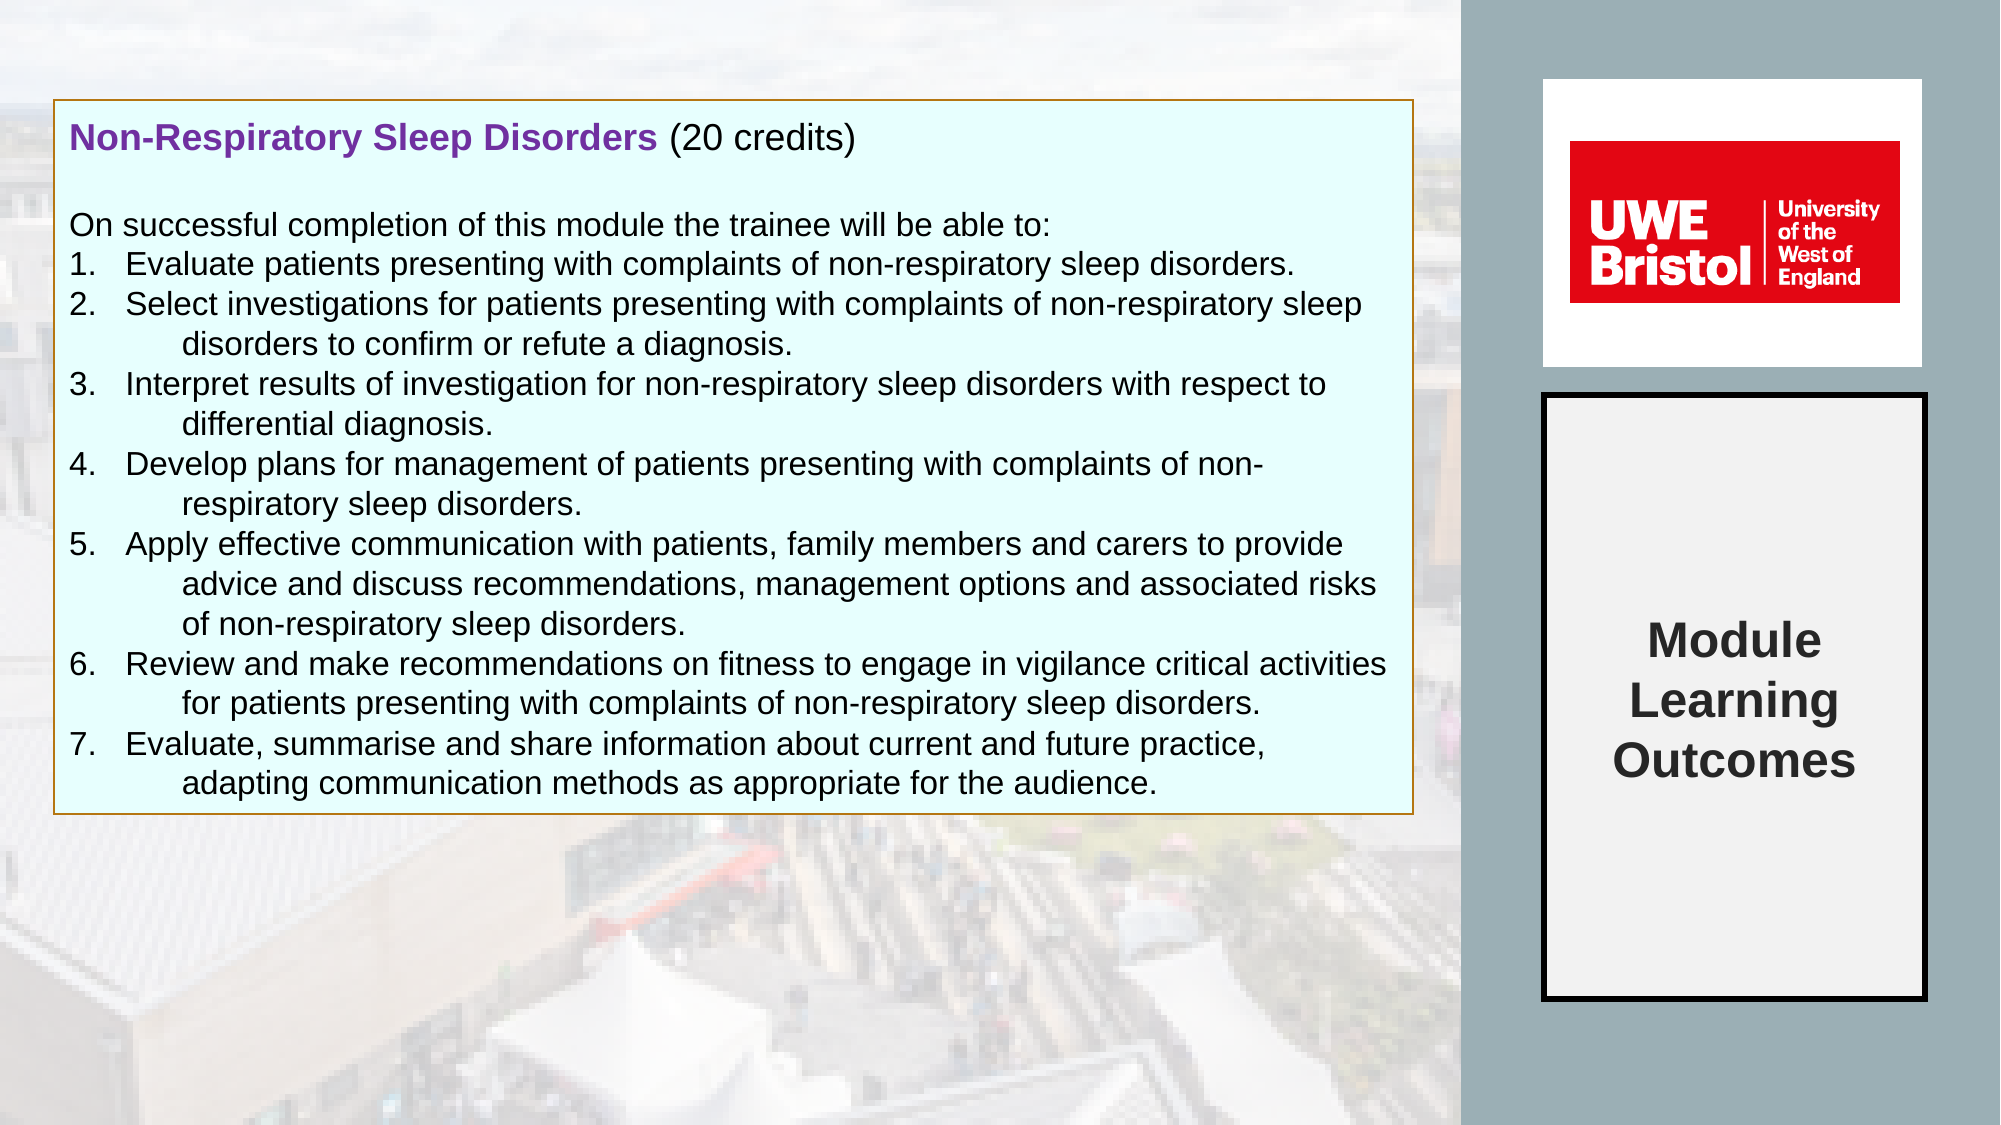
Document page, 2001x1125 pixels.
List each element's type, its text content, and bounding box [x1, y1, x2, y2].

picture [0, 0, 1461, 1125]
picture [1570, 141, 1900, 303]
text_box Non-Respiratory Sleep Disorders (20 credits) On successful completion of this module the trainee will be able to: Evaluate patients presenting with complaints of non-respiratory sleep disorders. Select investigations for patients presenting with complaints of non-respiratory sleep disorders to confirm or refute a diagnosis. Interpret results of investigation for non-respiratory sleep disorders with respect to differential diagnosis. Develop plans for management of patients presenting with complaints of non-respiratory sleep disorders. Apply effective communication with patients, family members and carers to provide advice and discuss recommendations, management options and associated risks of non-respiratory sleep disorders. Review and make recommendations on fitness to engage in vigilance critical activities for patients presenting with complaints of non-respiratory sleep disorders. Evaluate, summarise and share information about current and future practice, adapting communication methods as appropriate for the audience. [54, 100, 1413, 814]
text_box [1461, 0, 2000, 1125]
text_box Module Learning Outcomes [1544, 395, 1925, 999]
